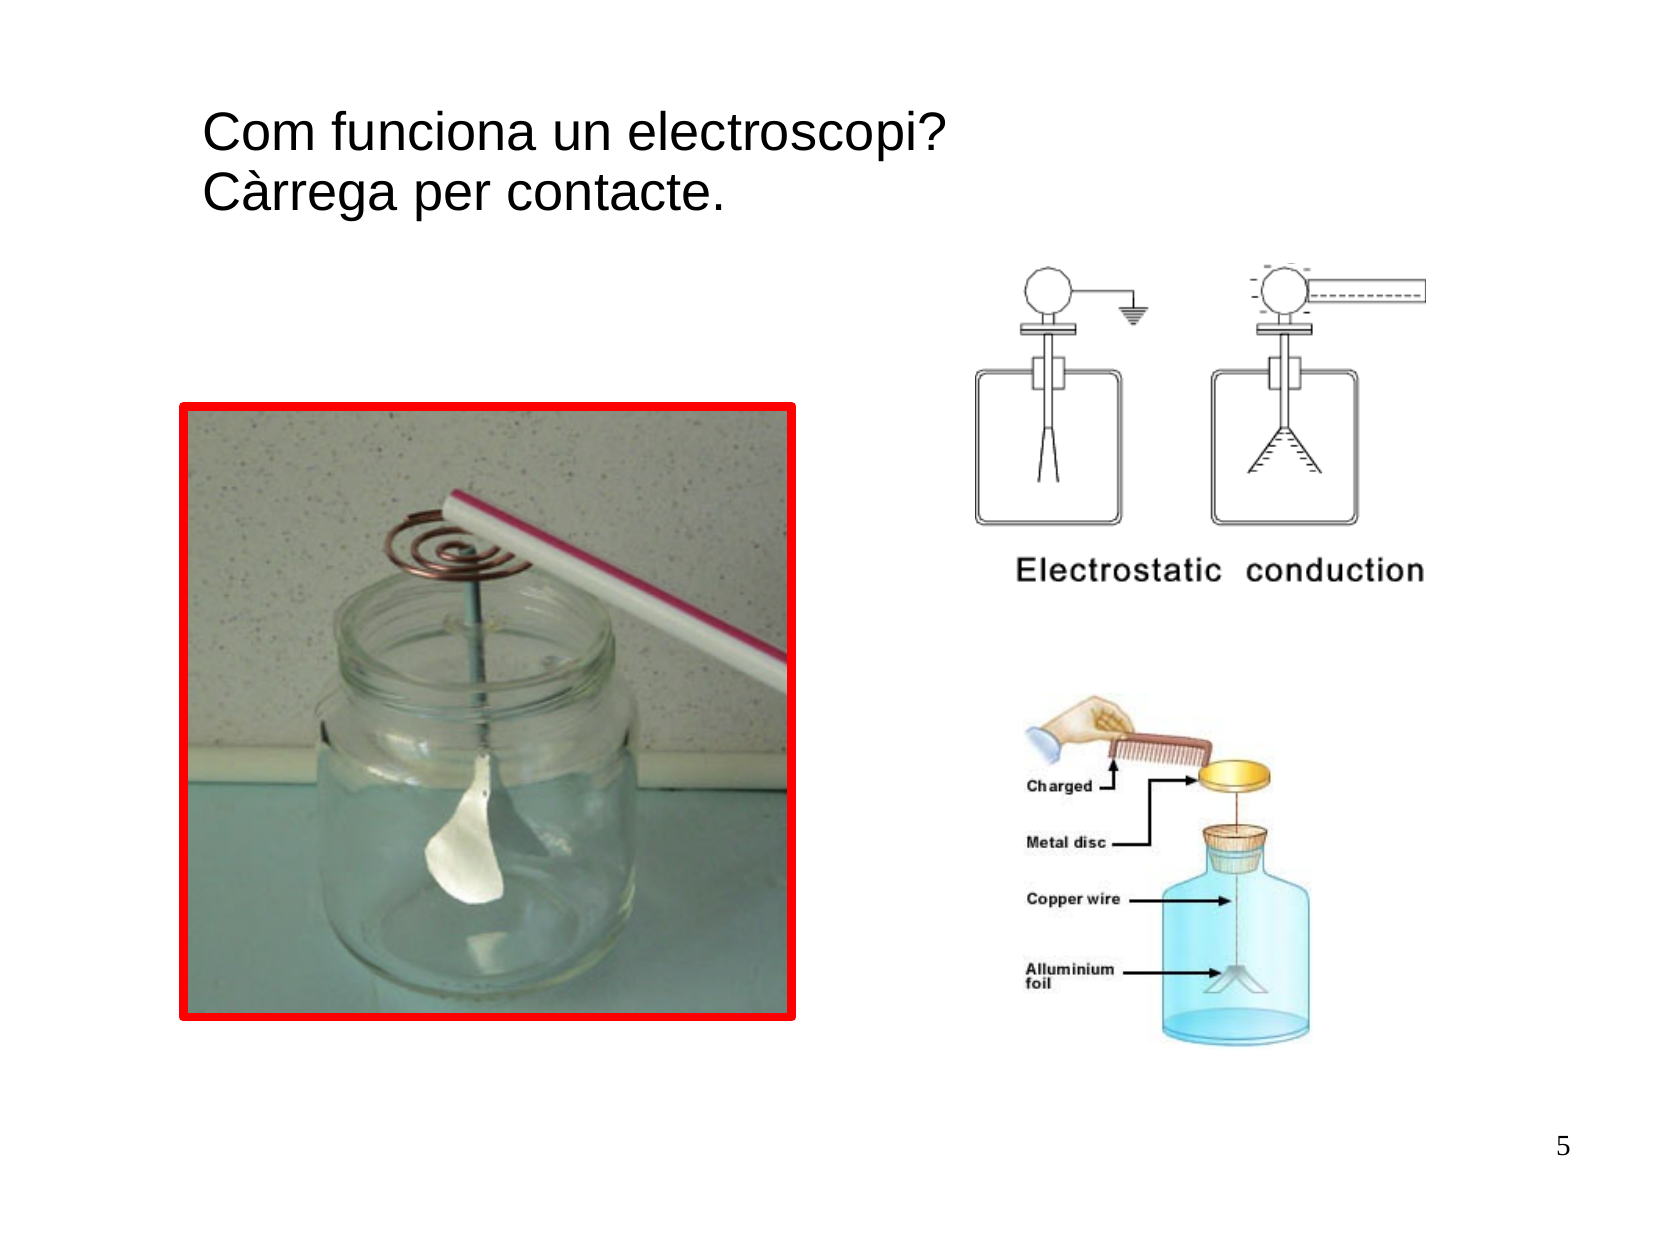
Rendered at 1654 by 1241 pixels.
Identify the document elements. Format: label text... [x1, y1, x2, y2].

text_box Com funciona un electroscopi? Càrrega per contacte. [187, 93, 1388, 230]
picture [975, 262, 1427, 588]
picture [187, 411, 788, 1013]
picture [1023, 693, 1313, 1051]
